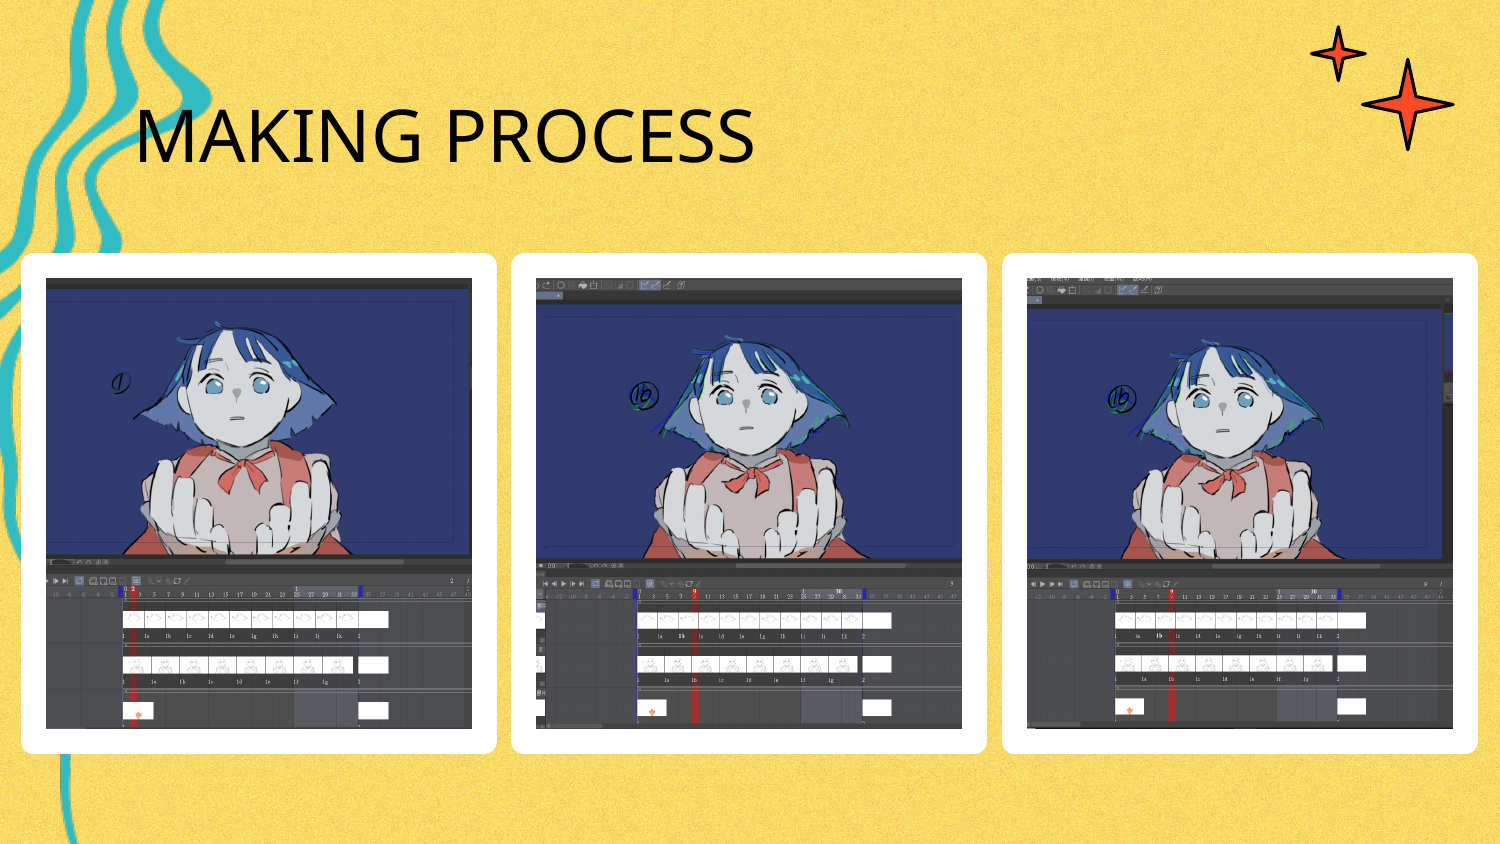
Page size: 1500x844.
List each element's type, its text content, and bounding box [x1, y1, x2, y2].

title MAKING PROCESS [118, 86, 1382, 180]
picture [0, 0, 1500, 844]
